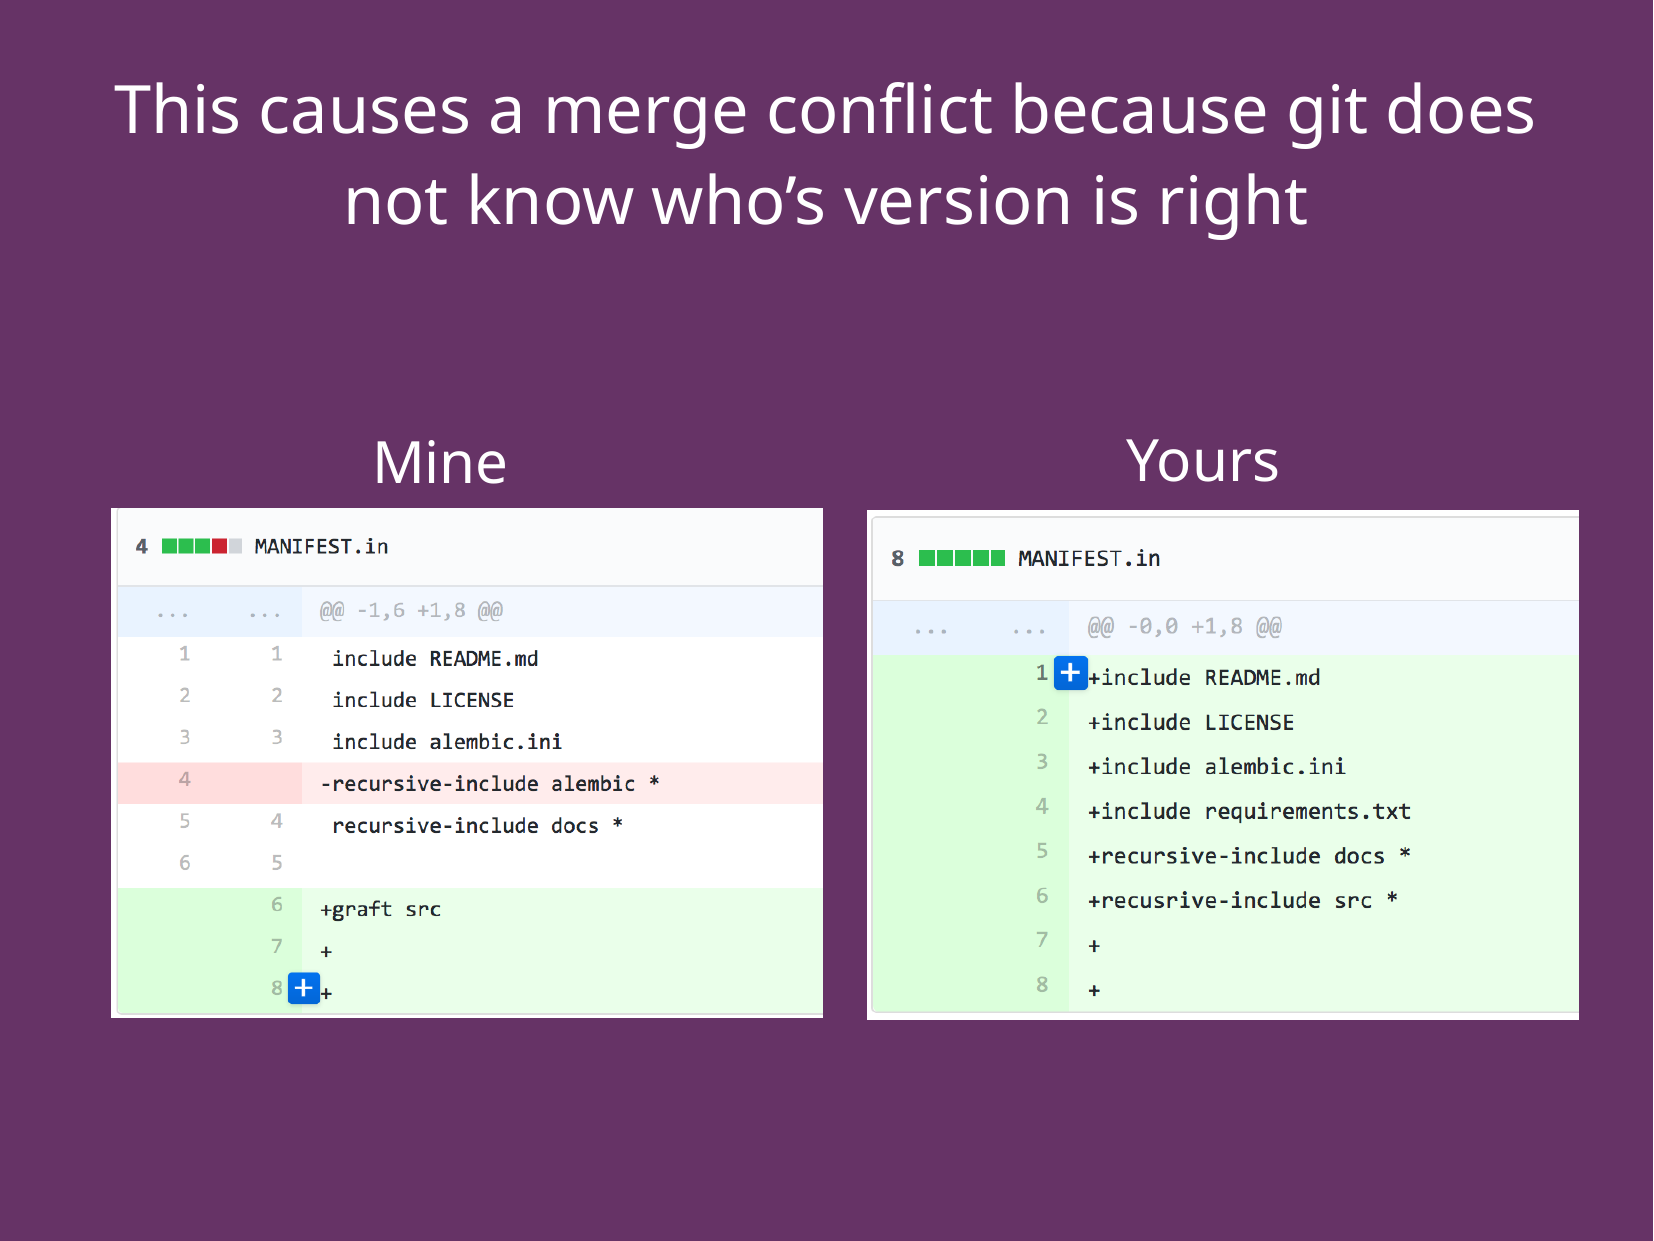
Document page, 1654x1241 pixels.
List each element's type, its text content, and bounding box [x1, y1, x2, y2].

picture [867, 510, 1579, 1021]
text_box Yours [1112, 411, 1578, 506]
picture [111, 508, 823, 1018]
title This causes a merge conflict because git does not know who’s version is right [82, 27, 1571, 279]
text_box Mine [357, 414, 823, 508]
